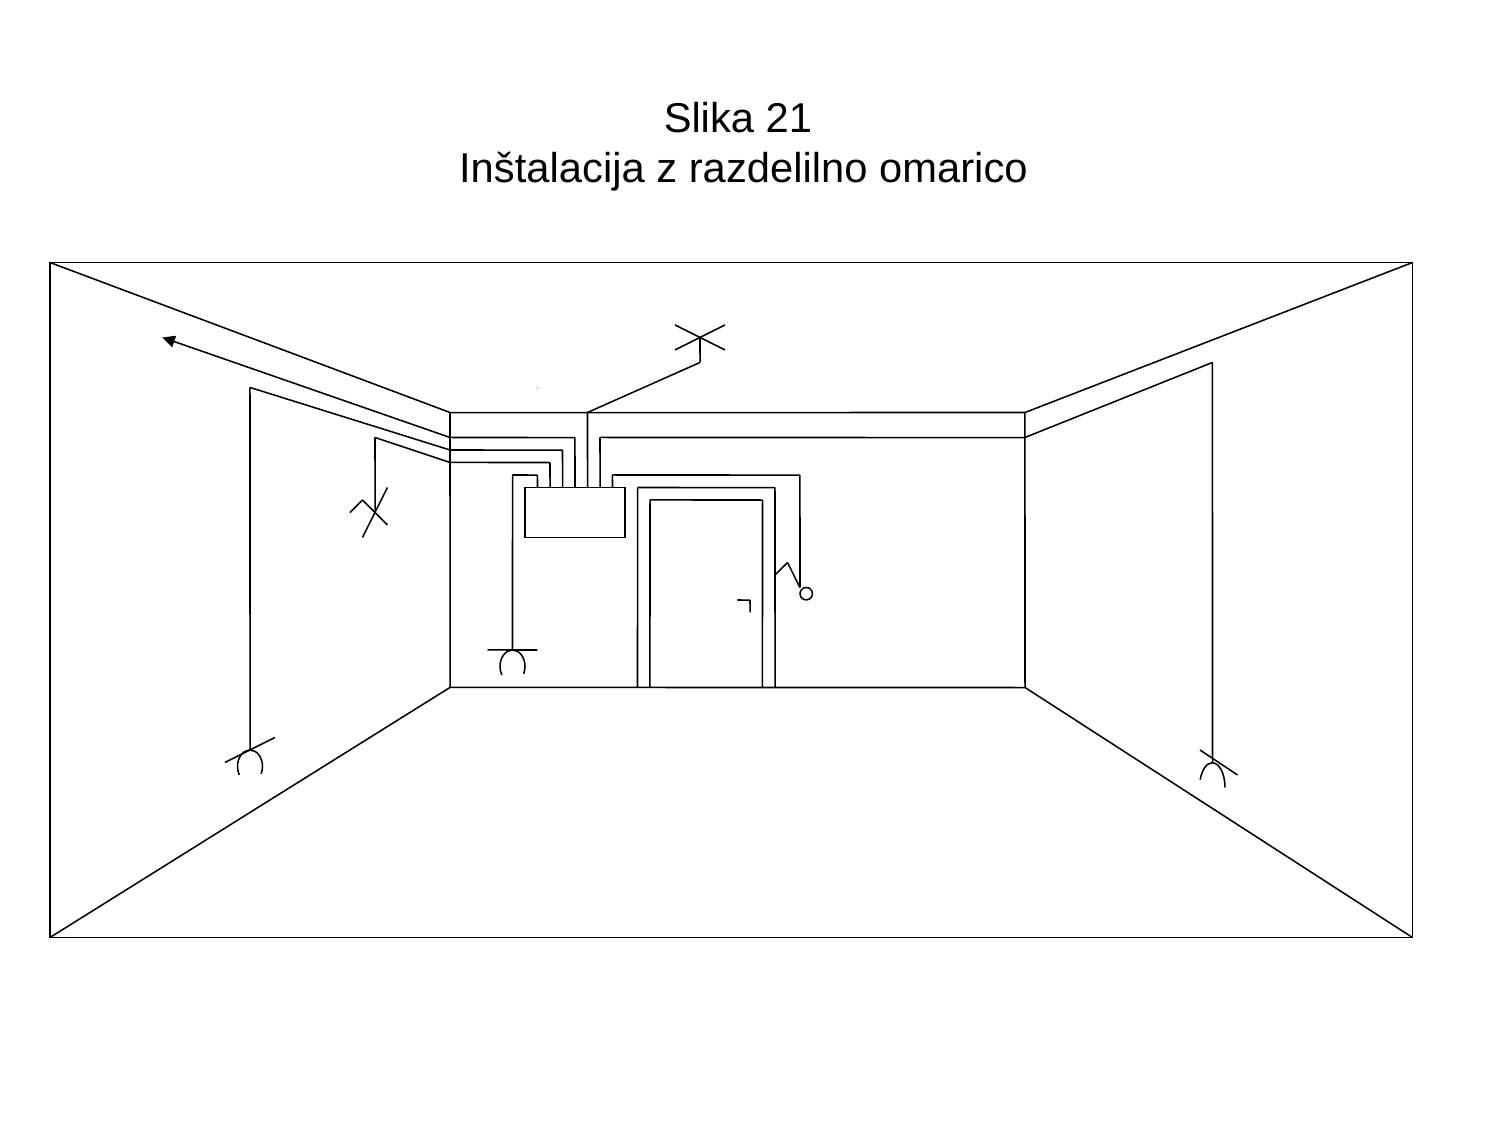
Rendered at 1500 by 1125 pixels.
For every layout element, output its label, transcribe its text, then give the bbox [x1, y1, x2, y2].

title Slika 21 Inštalacija z razdelilno omarico [62, 45, 1425, 238]
text_box [799, 587, 813, 600]
